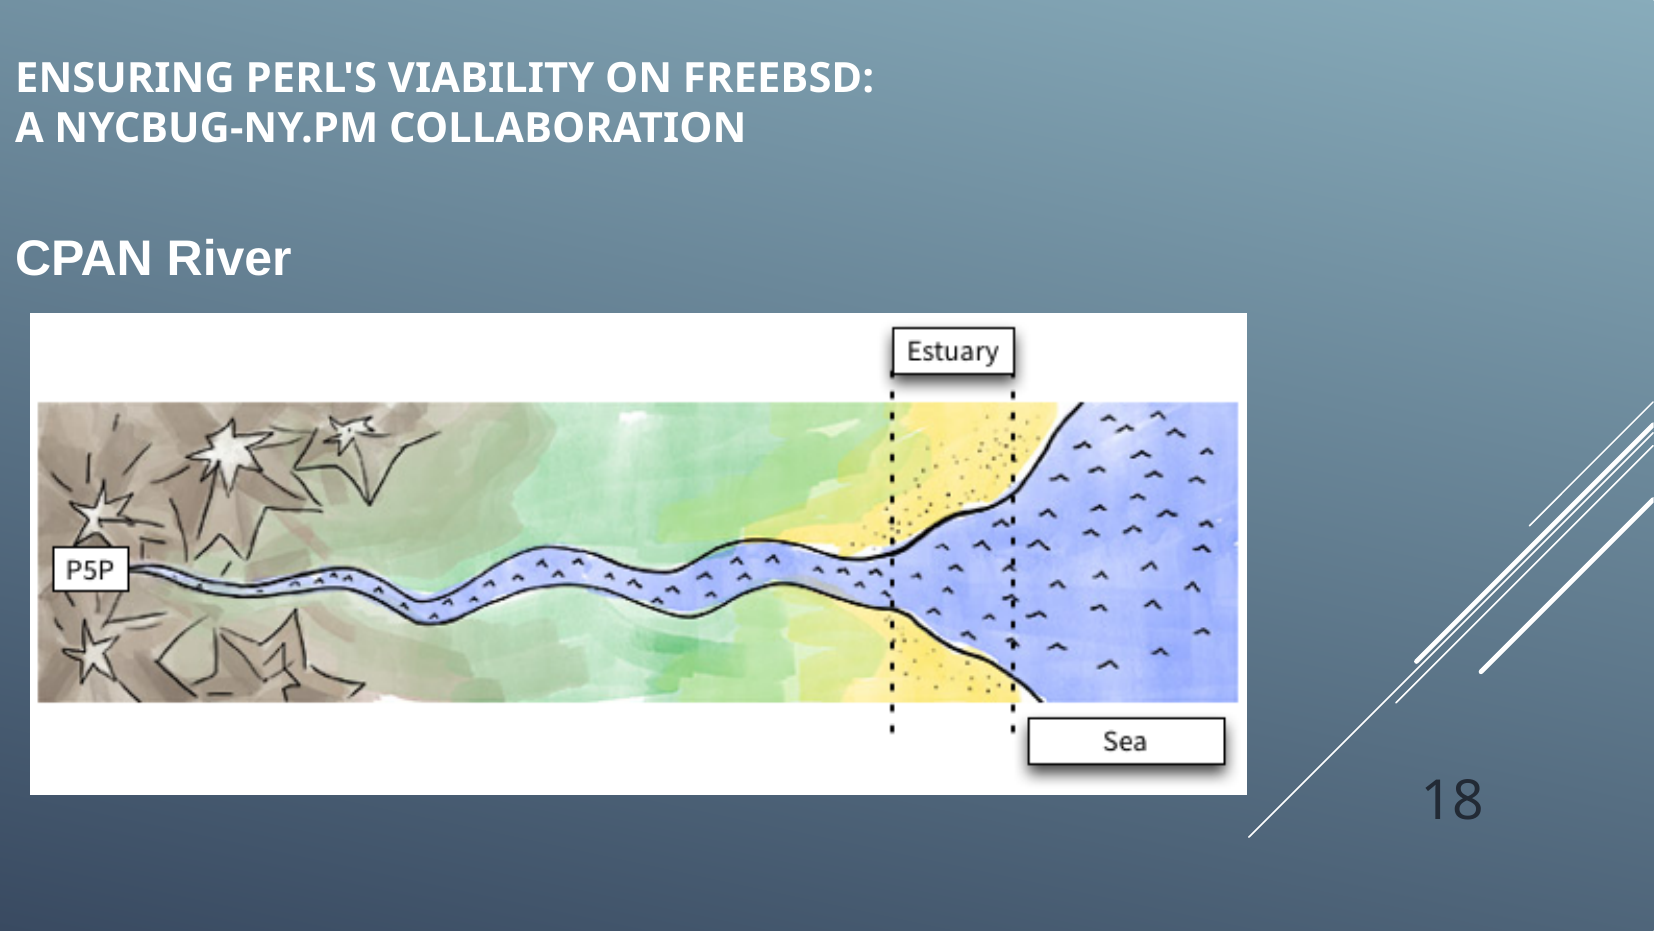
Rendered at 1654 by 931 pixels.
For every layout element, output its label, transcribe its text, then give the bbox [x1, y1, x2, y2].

subtitle CPAN River [0, 217, 1489, 871]
picture [30, 313, 1247, 796]
title Ensuring Perl's Viability on FreeBSD: A NYCBUG-NY.PM Collaboration [0, 36, 1148, 166]
